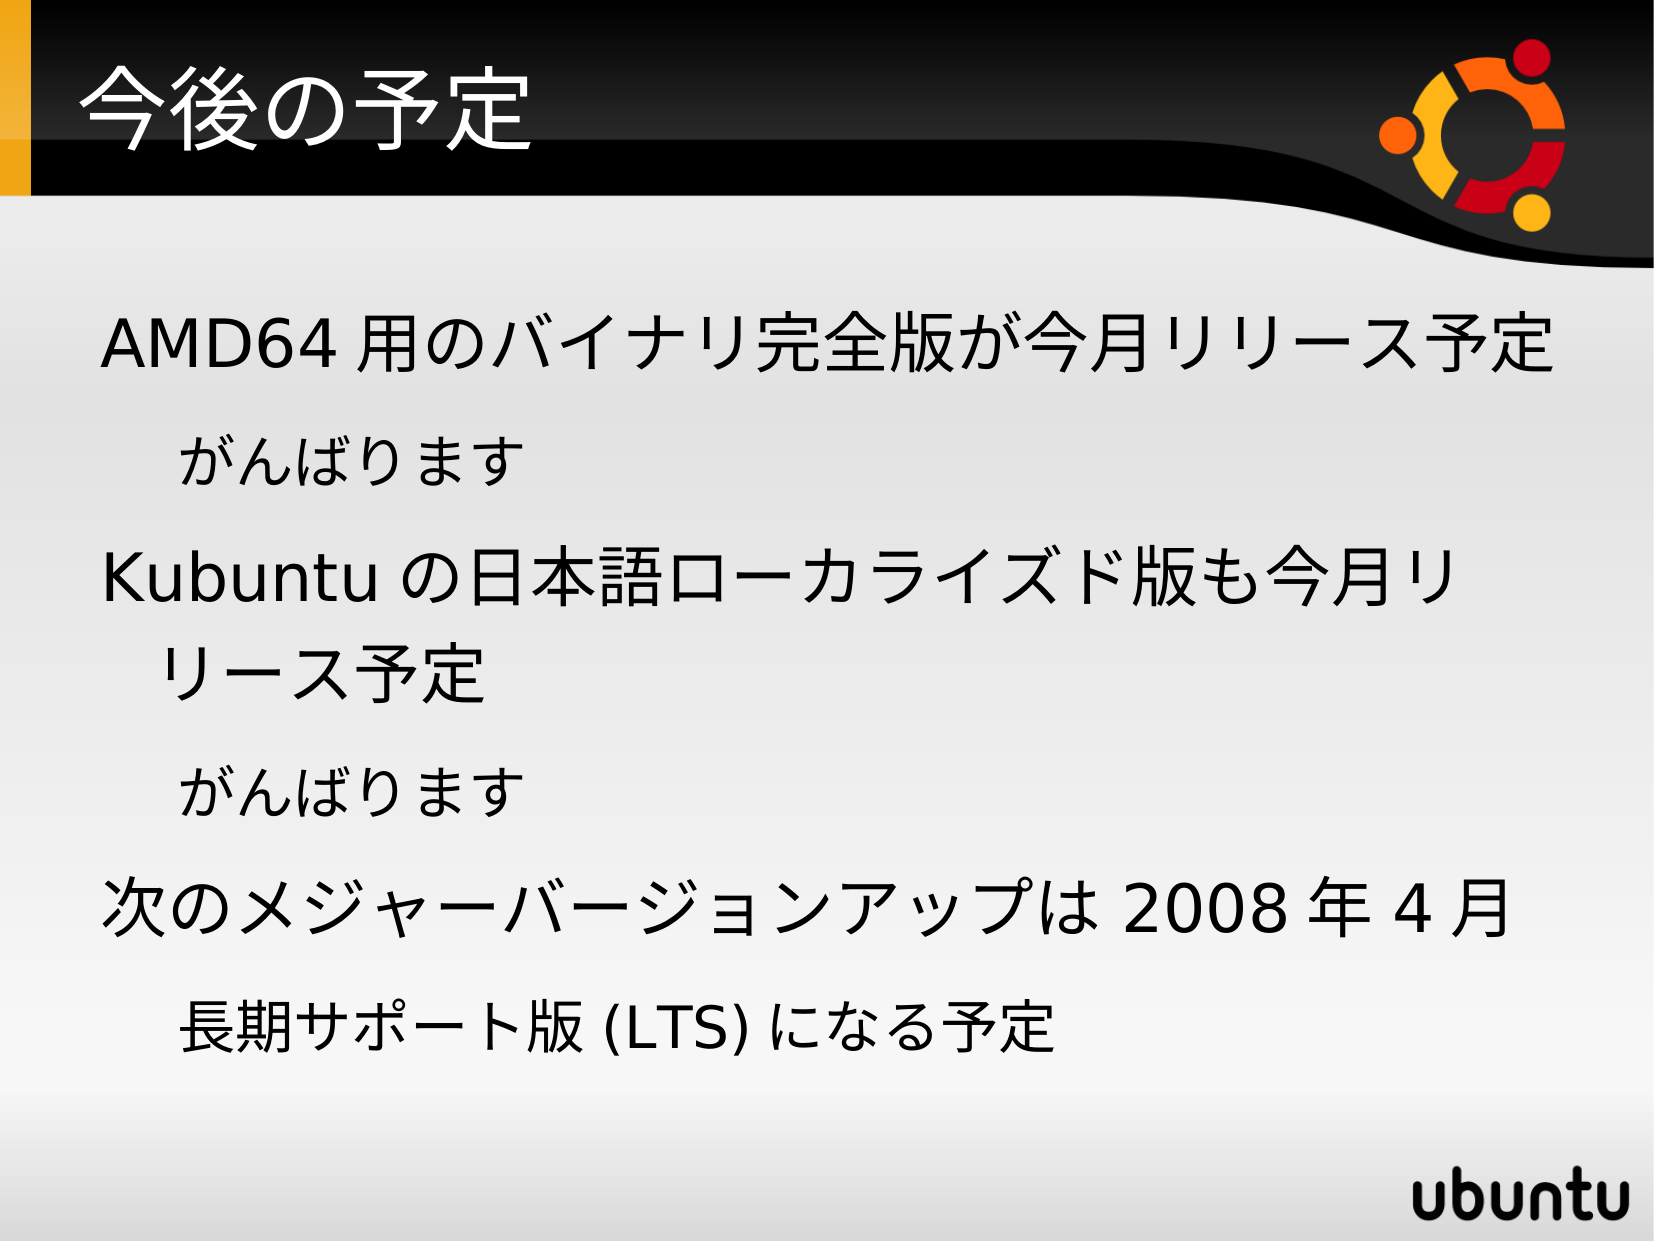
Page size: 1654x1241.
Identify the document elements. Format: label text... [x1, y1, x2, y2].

picture [0, 0, 1654, 1241]
title 今後の予定 [76, 0, 1565, 208]
list AMD64用のバイナリ完全版が今月リリース予定 がんばります Kubuntuの日本語ローカライズド版も今月リリース予定 がんばります 次のメジャーバージョンアップは2008年4月 長期サポート版(LTS)になる予定 [82, 290, 1571, 1109]
